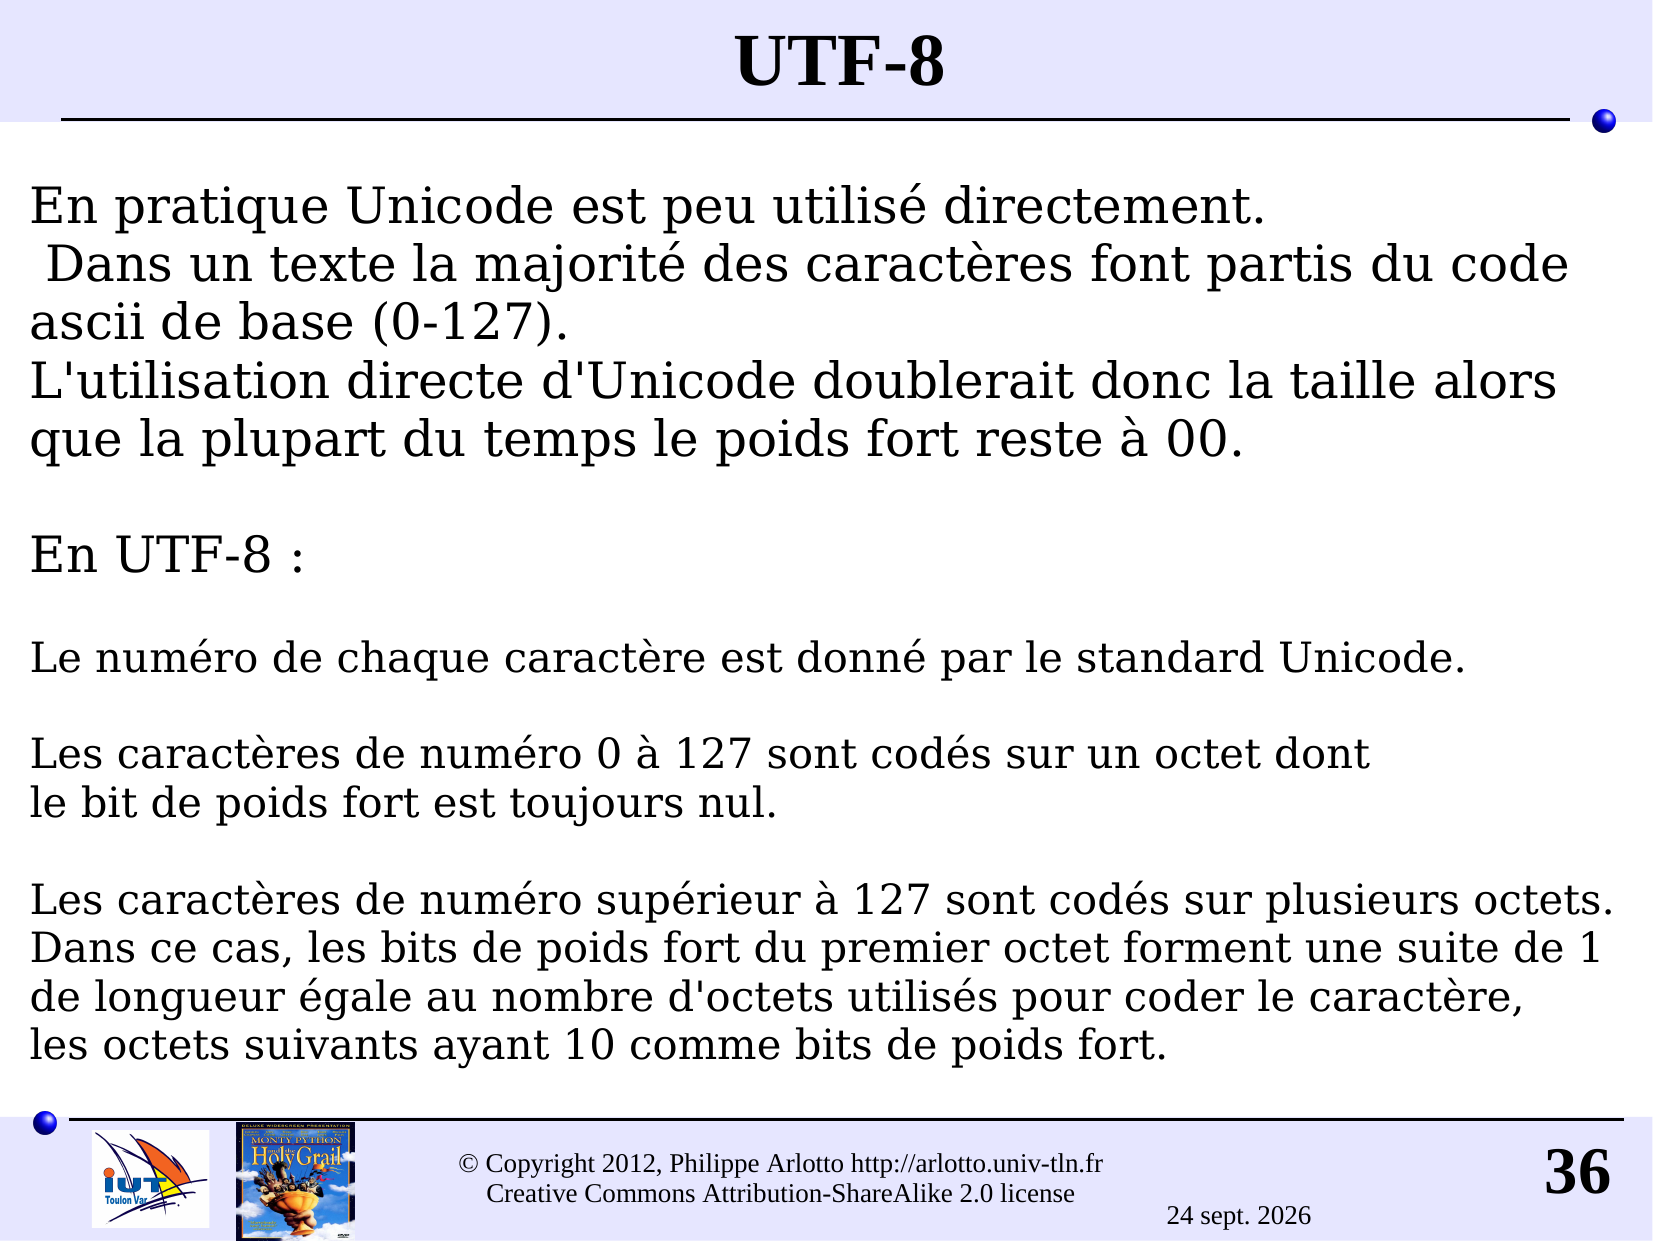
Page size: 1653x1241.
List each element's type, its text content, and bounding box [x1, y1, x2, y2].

title UTF-8 [95, 14, 1585, 107]
text_box En pratique Unicode est peu utilisé directement. Dans un texte la majorité des caractères font partis du code ascii de base (0-127). L'utilisation directe d'Unicode doublerait donc la taille alors que la plupart du temps le poids fort reste à 00. En UTF-8 : Le numéro de chaque caractère est donné par le standard Unicode. Les caractères de numéro 0 à 127 sont codés sur un octet dont le bit de poids fort est toujours nul. Les caractères de numéro supérieur à 127 sont codés sur plusieurs octets. Dans ce cas, les bits de poids fort du premier octet forment une suite de 1 de longueur égale au nombre d'octets utilisés pour coder le caractère, les octets suivants ayant 10 comme bits de poids fort. [29, 177, 1617, 1136]
picture [236, 1136, 355, 1241]
